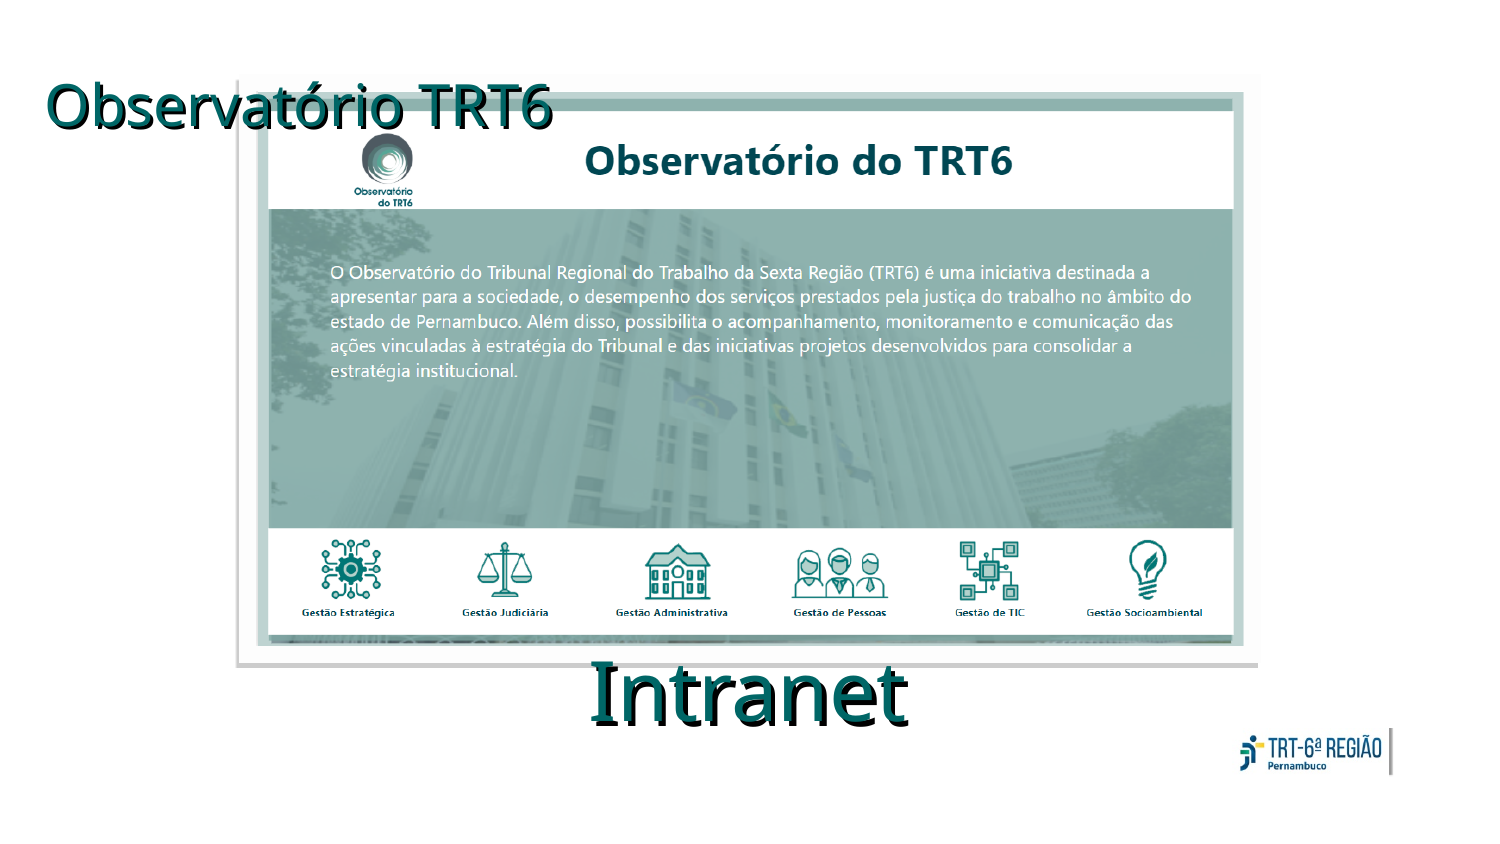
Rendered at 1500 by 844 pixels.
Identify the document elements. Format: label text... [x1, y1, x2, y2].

text_box Intranet [573, 631, 927, 748]
picture [1232, 728, 1389, 777]
title Observatório TRT6 [29, 43, 662, 162]
picture [256, 91, 1244, 647]
